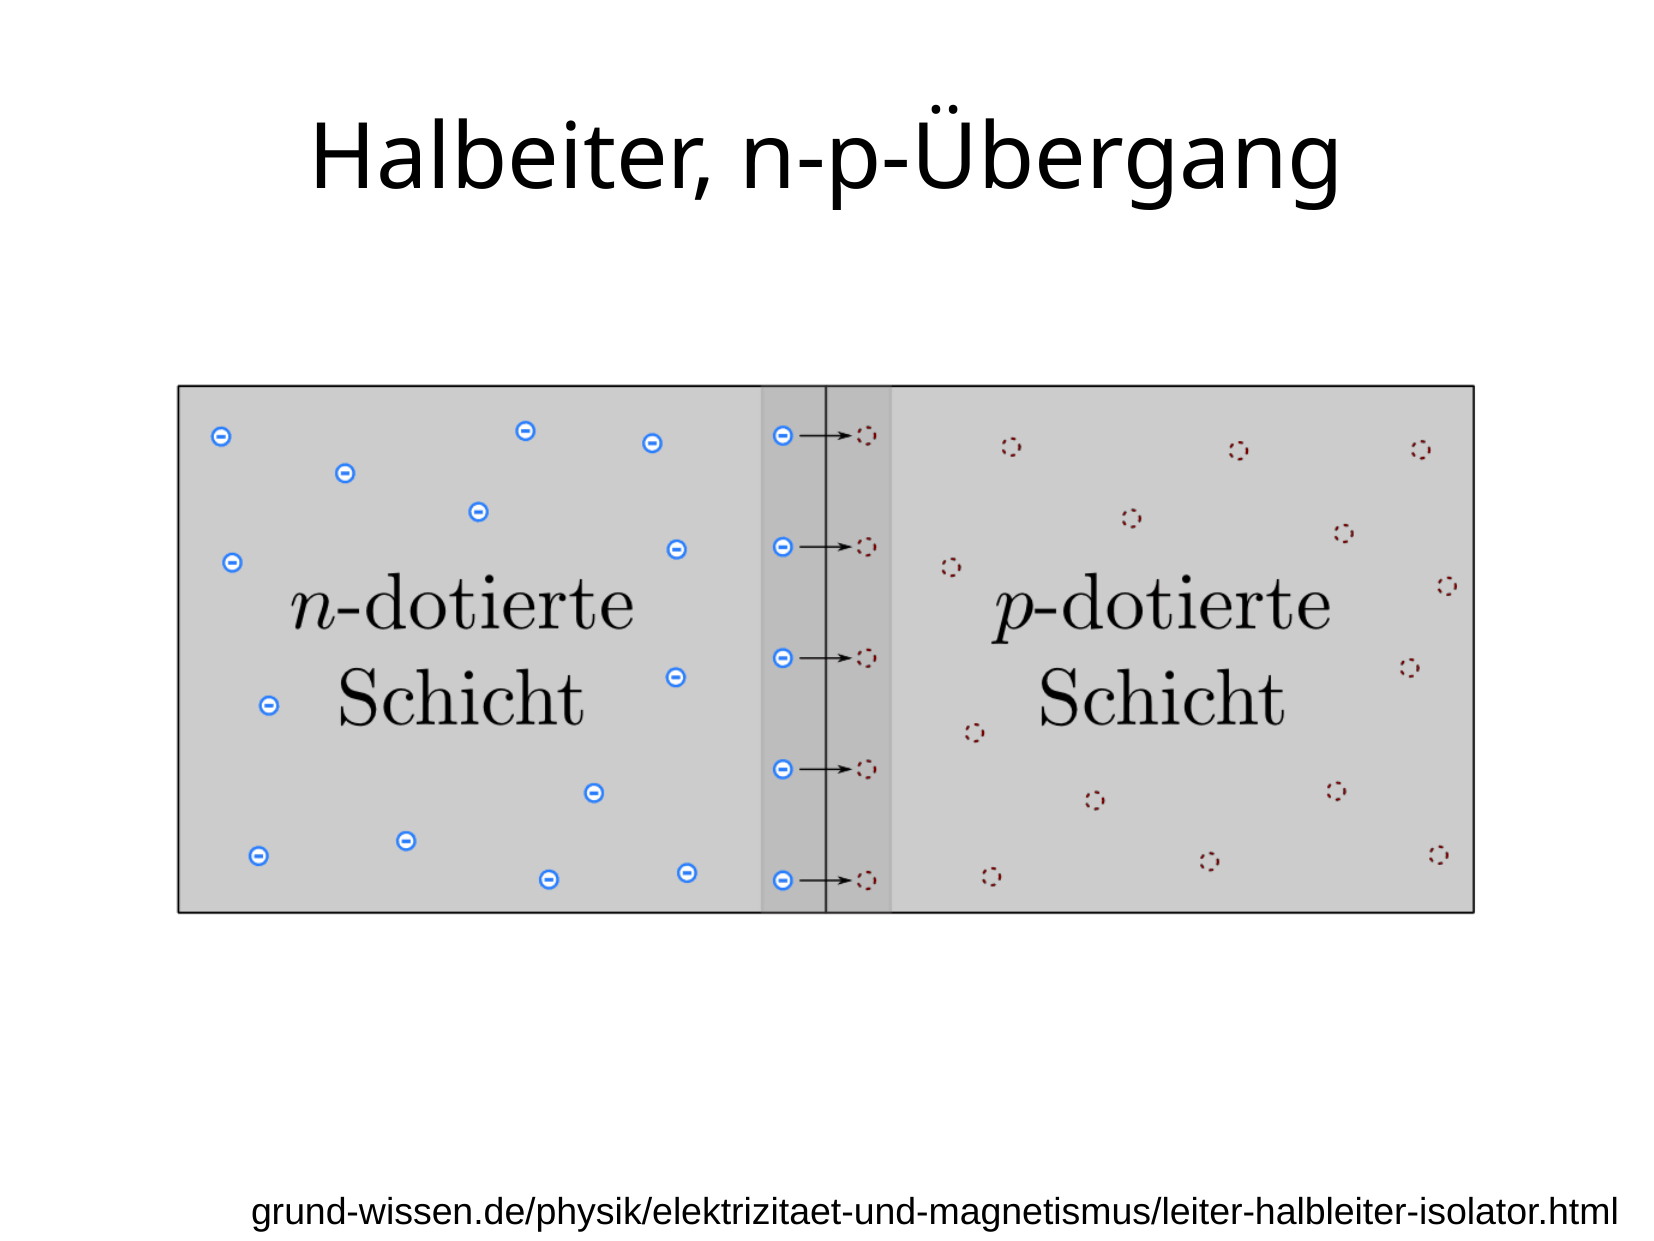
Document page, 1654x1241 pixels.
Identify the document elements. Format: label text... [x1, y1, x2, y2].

title Halbeiter, n-p-Übergang [82, 49, 1571, 257]
text_box grund-wissen.de/physik/elektrizitaet-und-magnetismus/leiter-halbleiter-isolator.html [236, 1183, 1654, 1241]
picture [82, 320, 1571, 979]
